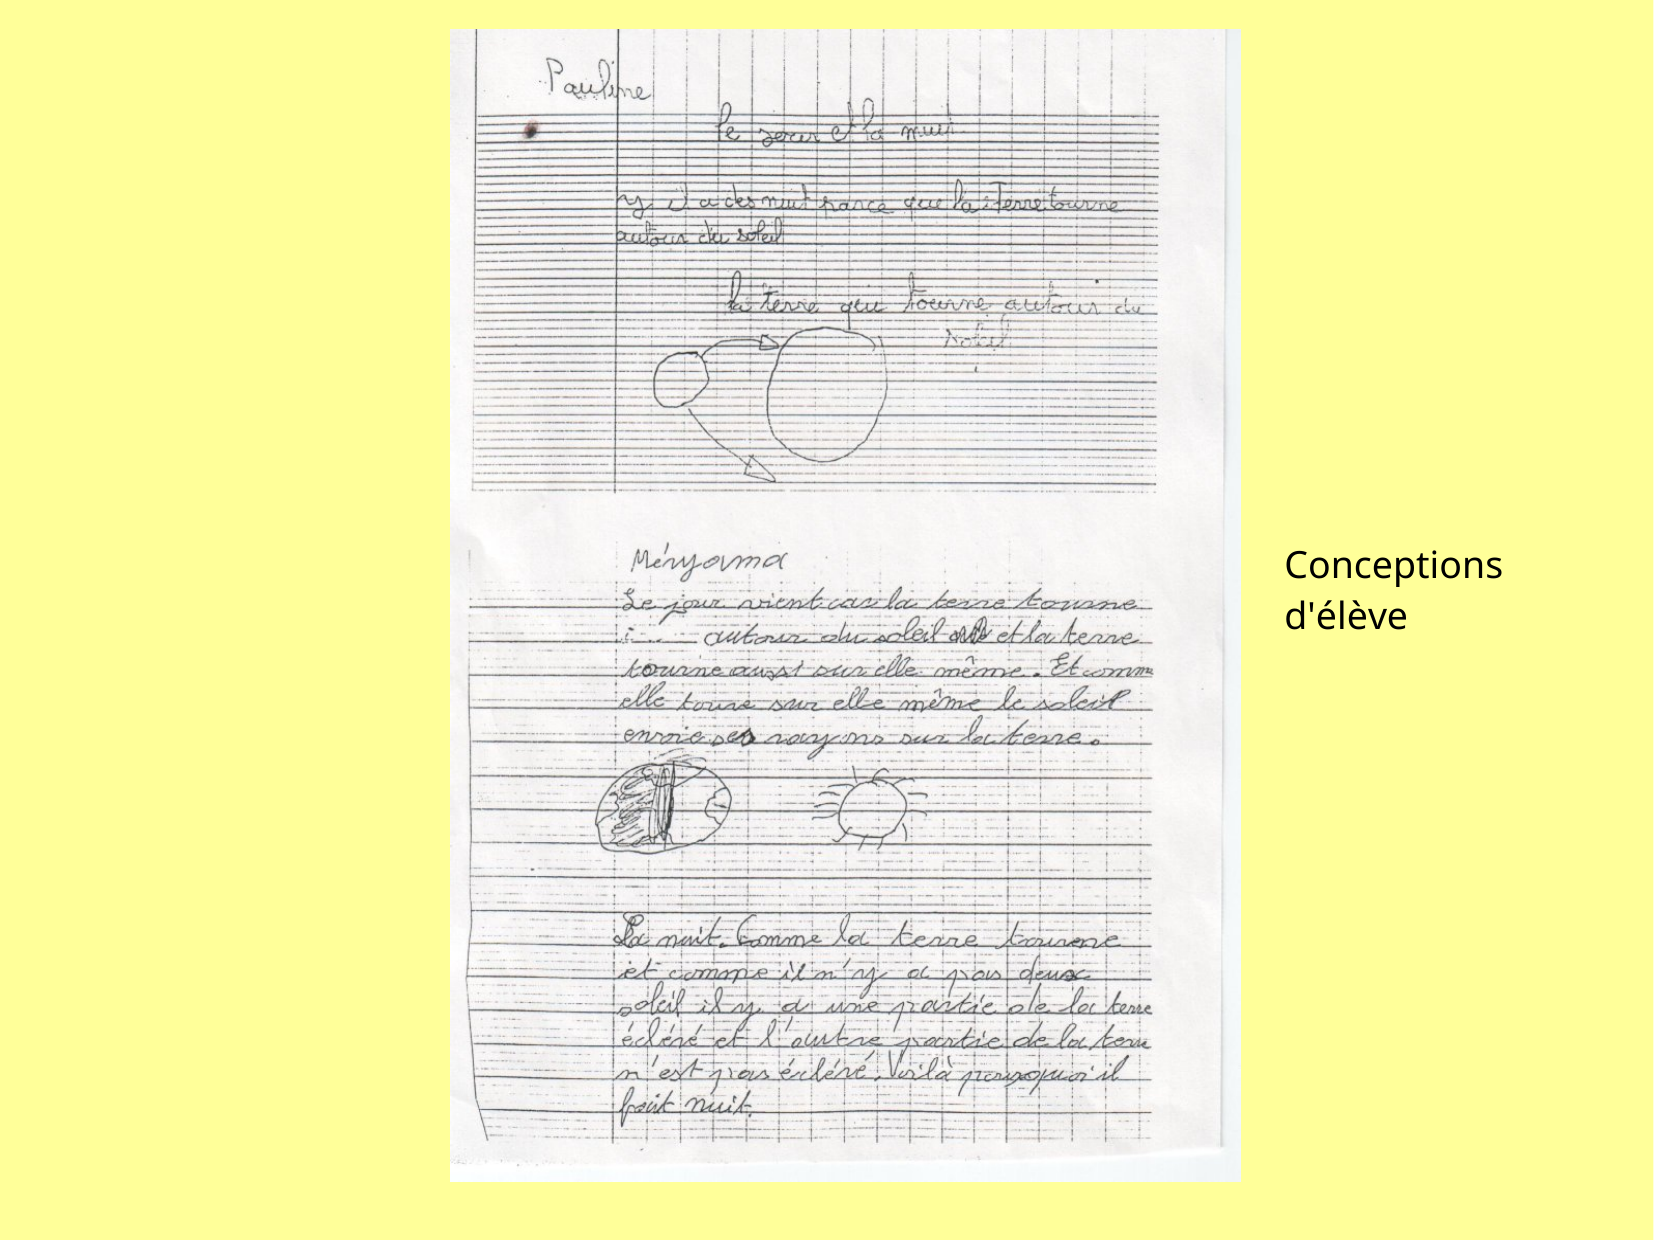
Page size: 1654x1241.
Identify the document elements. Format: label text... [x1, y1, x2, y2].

text_box Conceptions d'élève [1269, 531, 1565, 634]
picture [450, 29, 1241, 1182]
